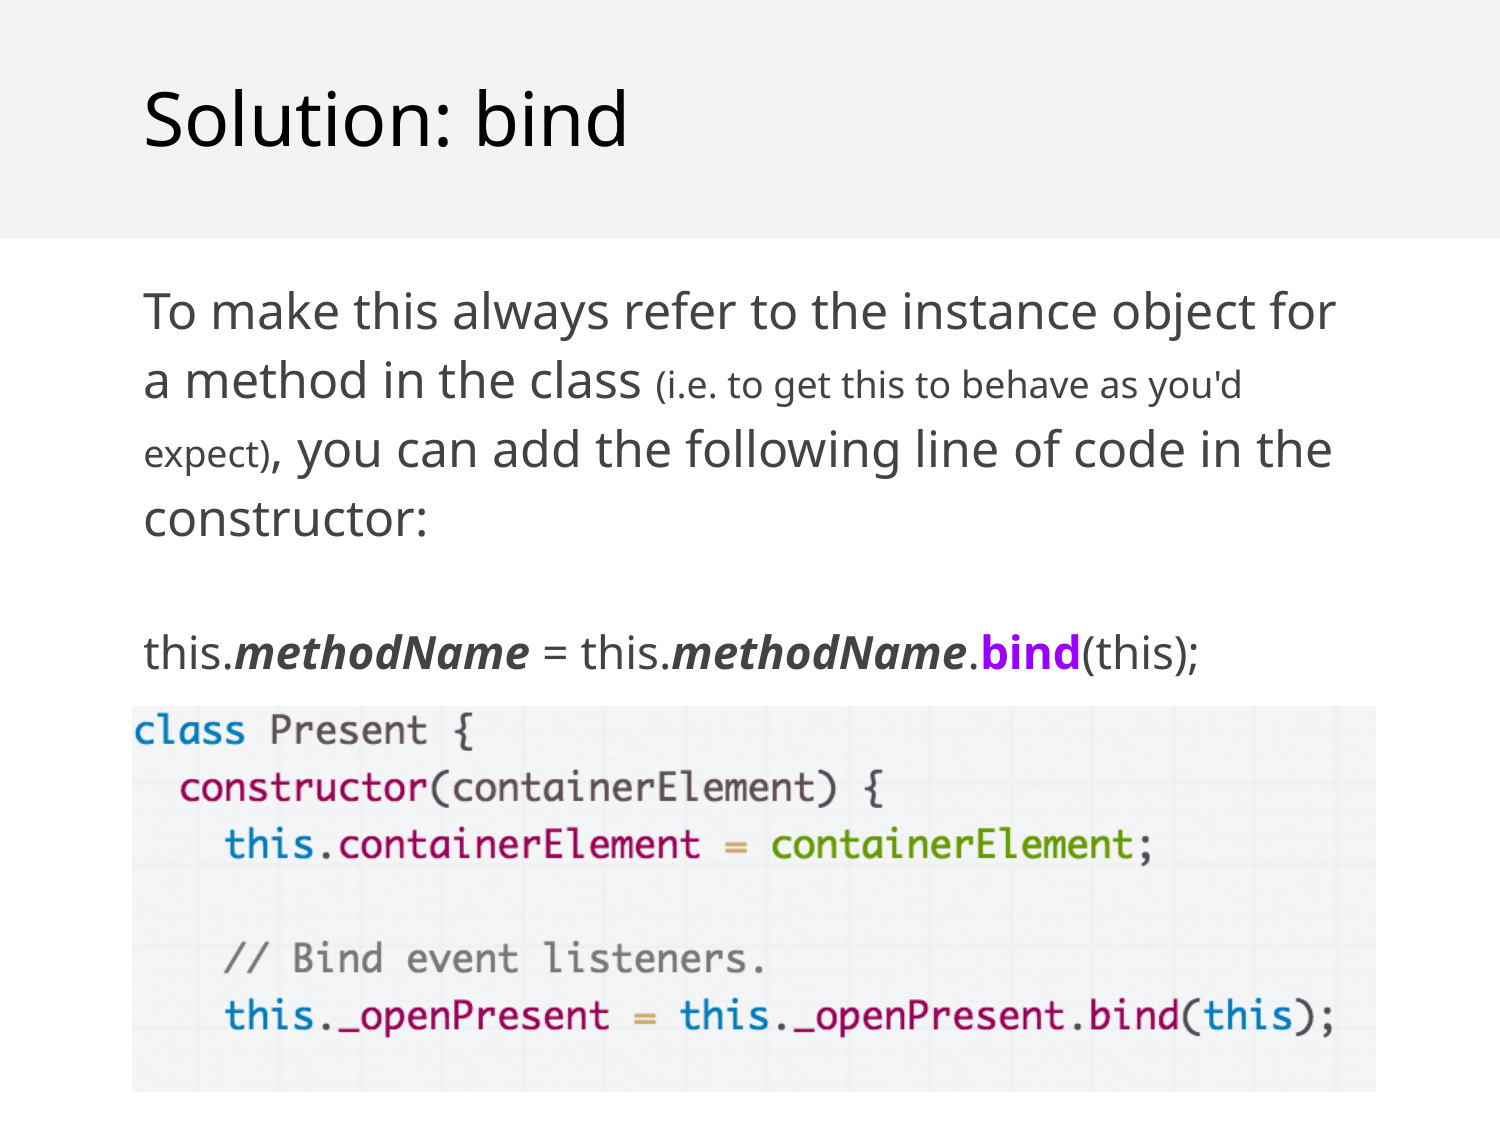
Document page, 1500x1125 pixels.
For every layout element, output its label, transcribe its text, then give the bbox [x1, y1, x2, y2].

picture [132, 706, 1376, 1092]
title Solution: bind [128, 56, 1372, 183]
list To make this always refer to the instance object for a method in the class (i.e. to get this to behave as you'd expect), you can add the following line of code in the constructor: this.methodName = this.methodName.bind(this); [128, 255, 1372, 1004]
